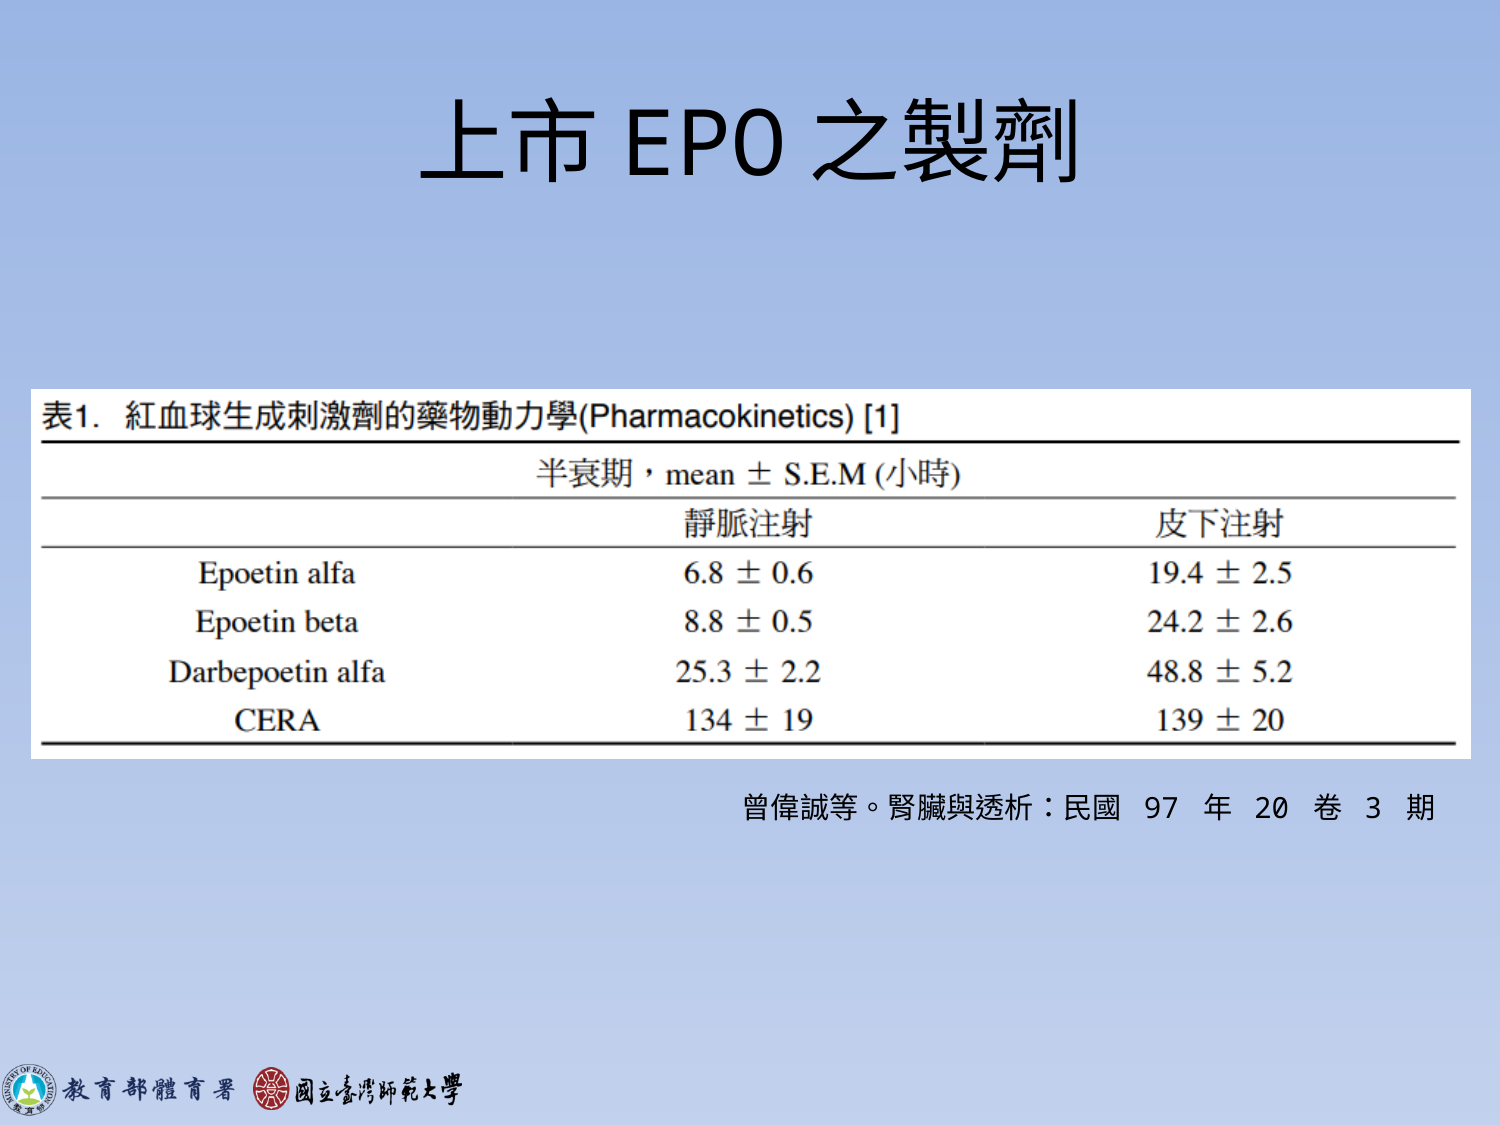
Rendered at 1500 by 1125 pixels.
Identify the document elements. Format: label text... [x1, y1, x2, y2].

title 上市EPO之製劑 [75, 45, 1426, 233]
text_box 曾偉誠等。腎臟與透析：民國 97 年 20 卷 3 期 [727, 782, 1451, 832]
picture [31, 389, 1471, 759]
